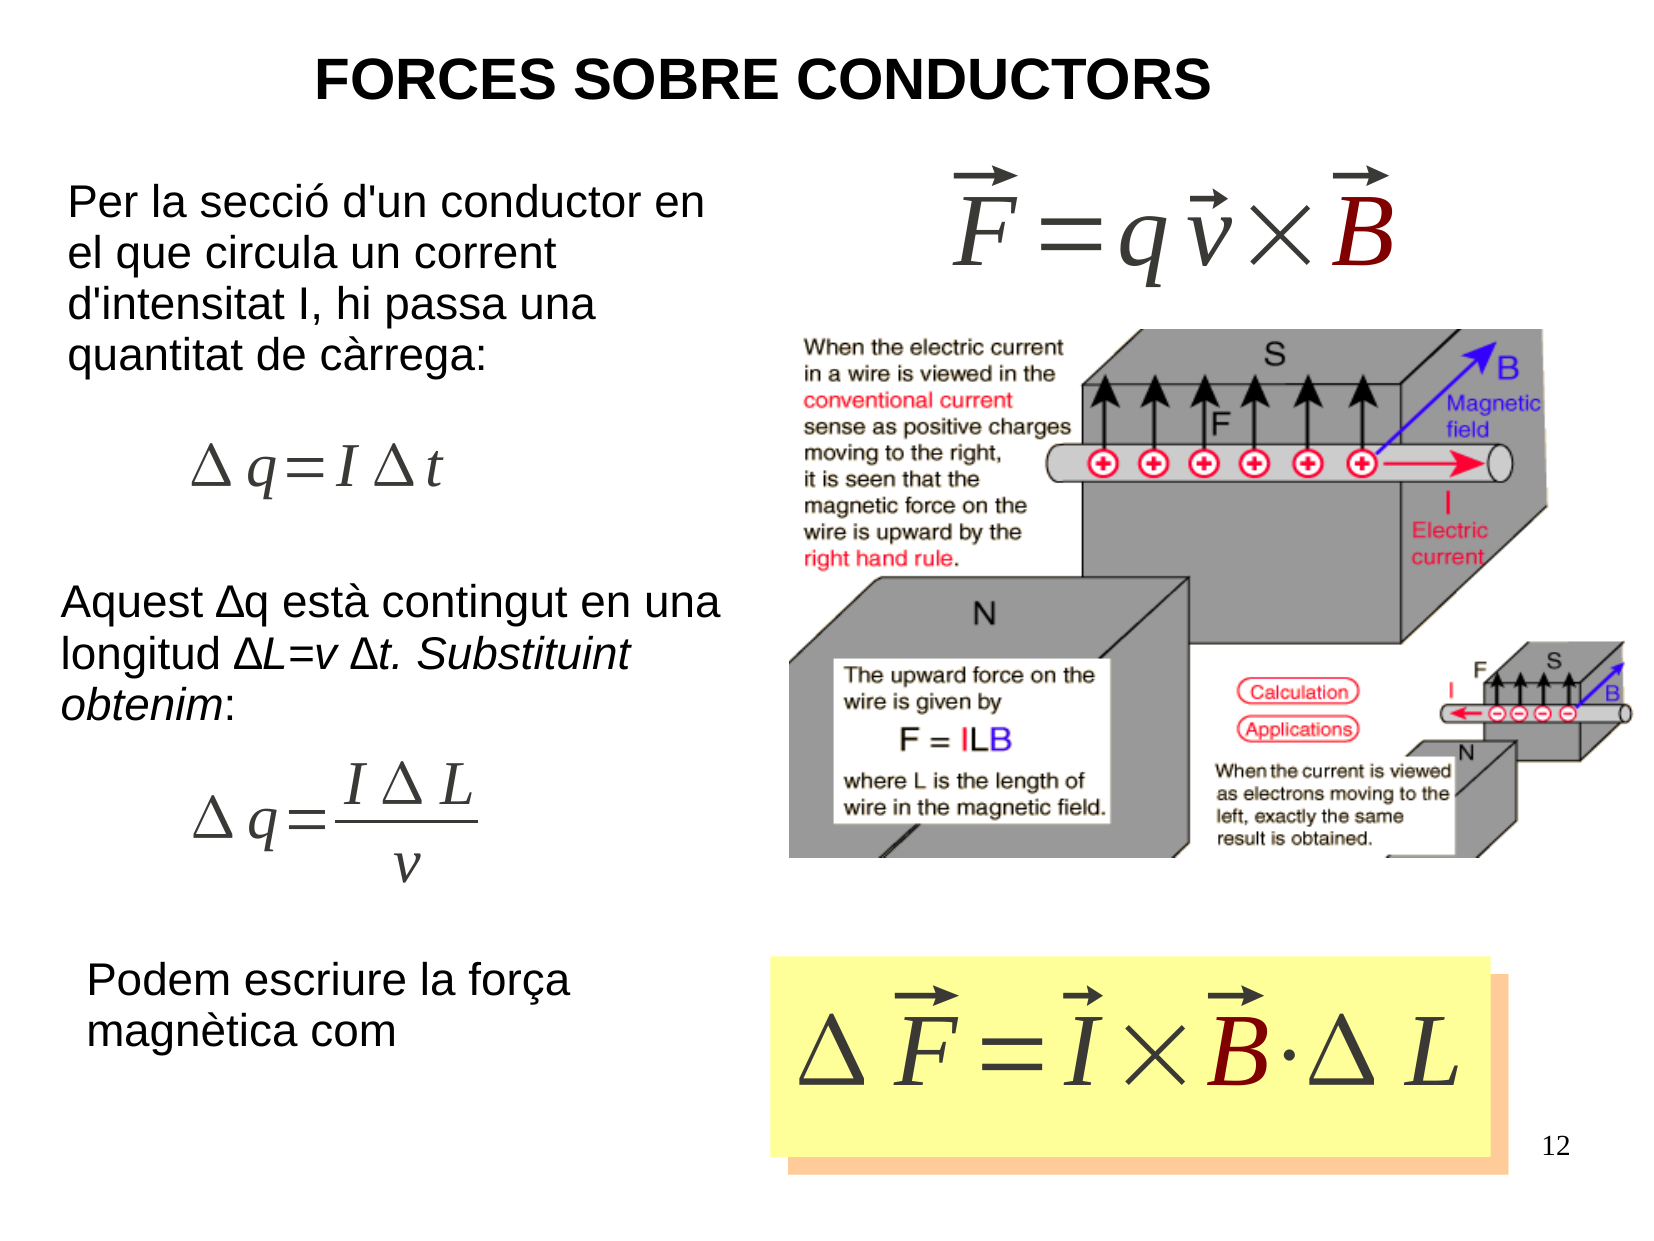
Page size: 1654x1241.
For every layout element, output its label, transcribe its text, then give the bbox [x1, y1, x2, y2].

picture [789, 329, 1640, 858]
chart [183, 430, 450, 500]
chart [939, 160, 1402, 289]
text_box [770, 956, 1491, 1157]
chart [789, 981, 1470, 1110]
chart [185, 748, 488, 896]
text_box Podem escriure la força magnètica com [71, 946, 729, 1064]
text_box Aquest ∆q està contingut en una longitud ∆L=v ∆t. Substituint obtenim: [45, 569, 789, 738]
text_box Per la secció d'un conductor en el que circula un corrent d'intensitat I, hi passa una quantitat de càrrega: [52, 168, 726, 389]
text_box FORCES SOBRE CONDUCTORS [300, 39, 1253, 120]
